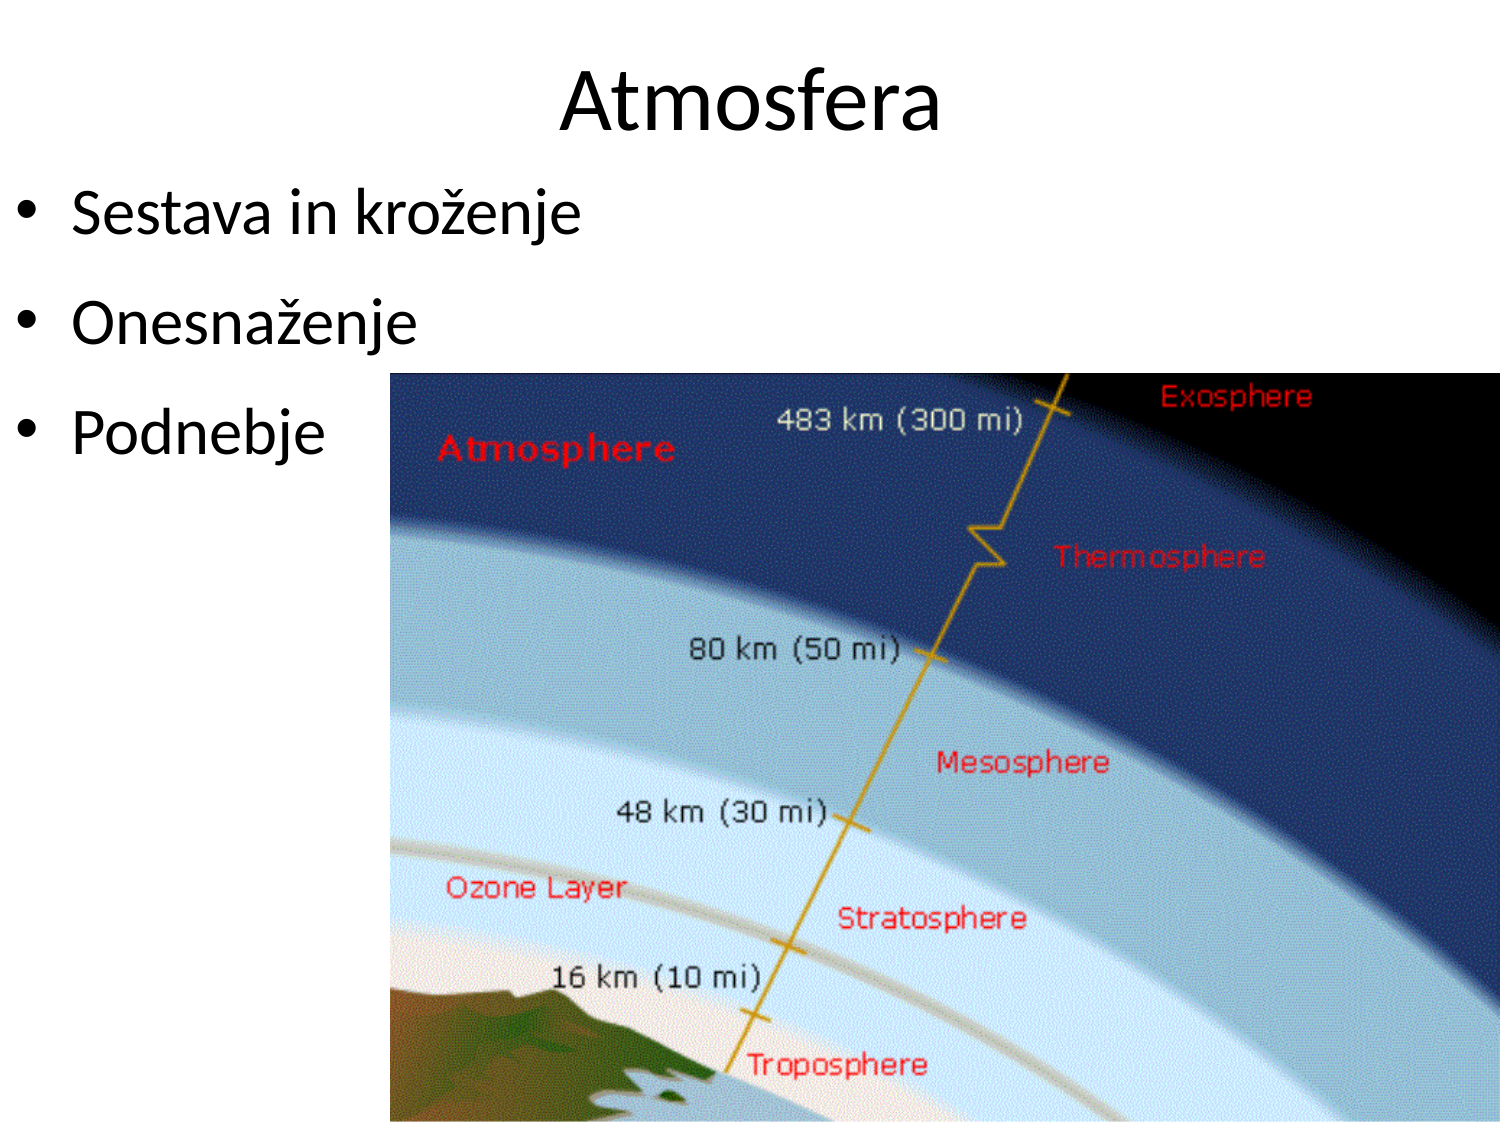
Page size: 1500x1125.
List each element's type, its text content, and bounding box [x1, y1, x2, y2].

title Atmosfera [76, 0, 1427, 188]
list Sestava in kroženje Onesnaženje Podnebje [0, 160, 1350, 904]
picture [390, 373, 1500, 1125]
